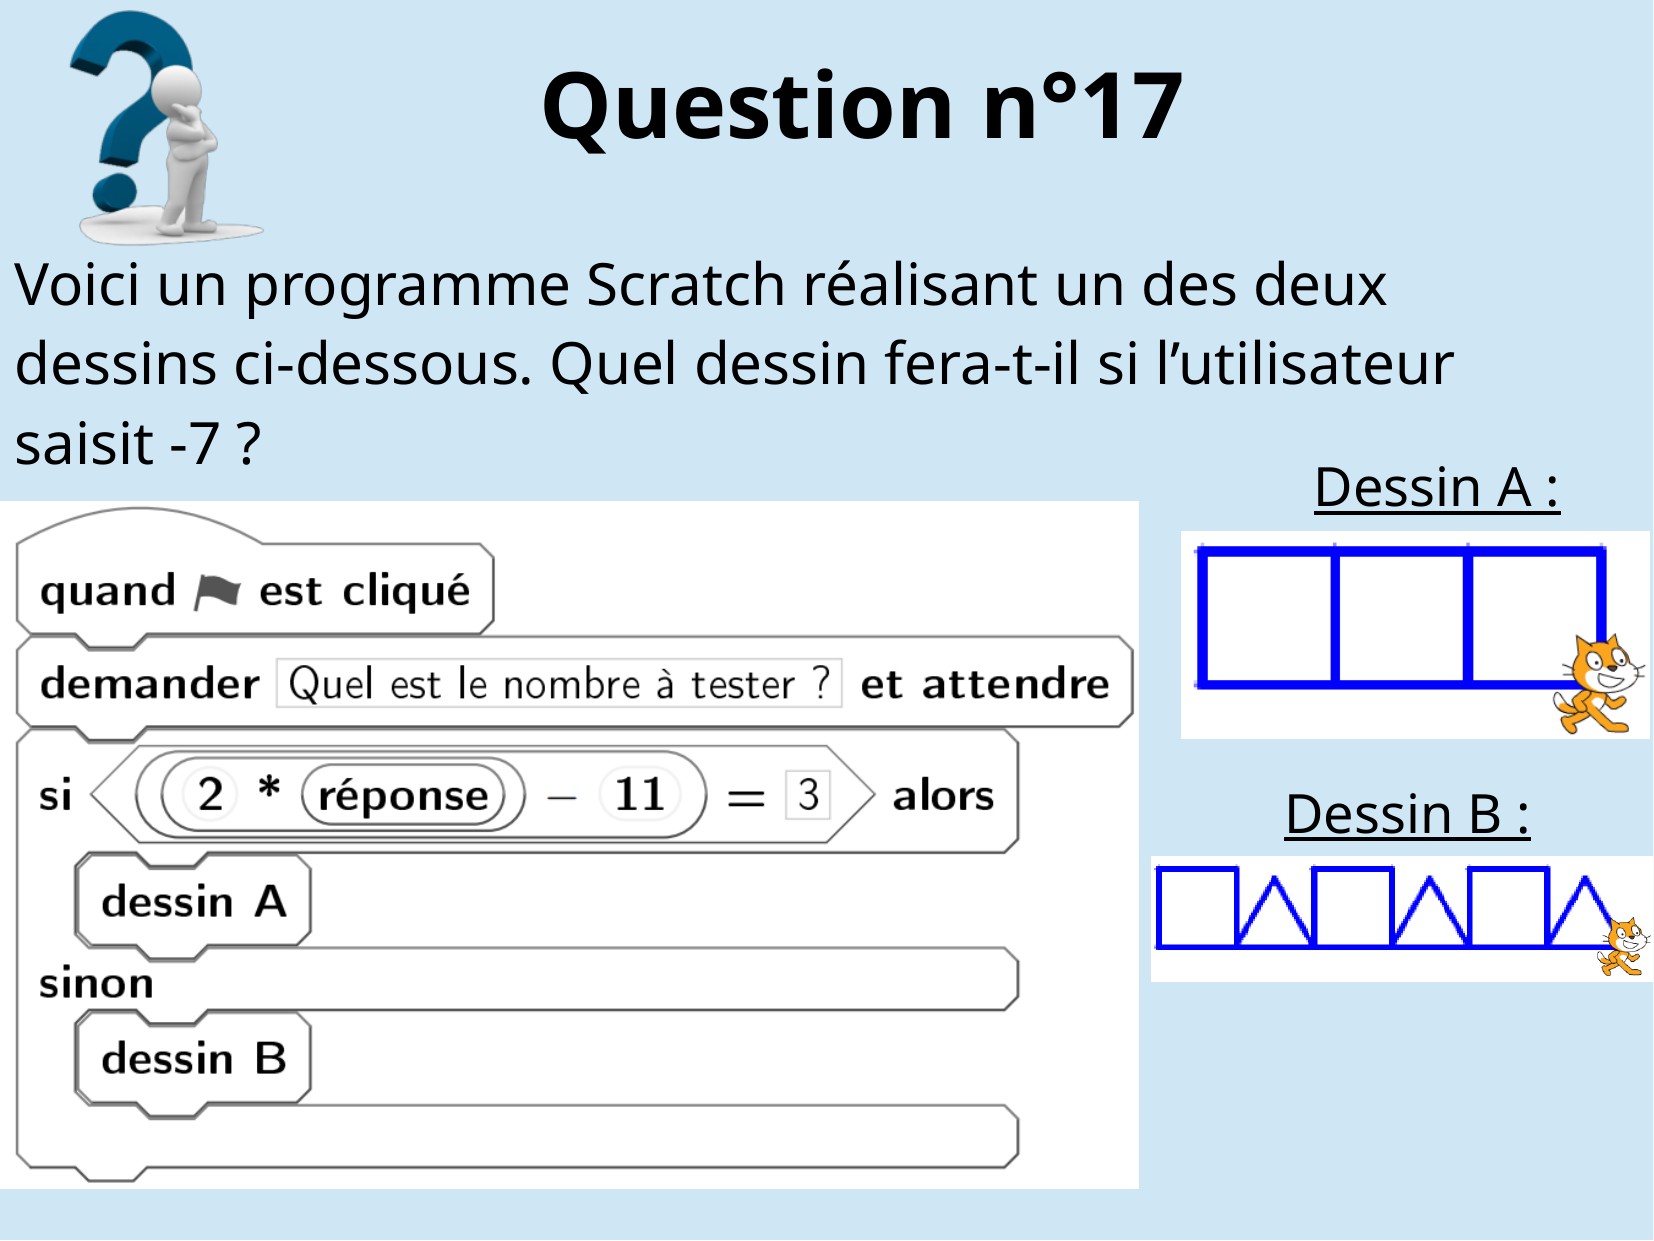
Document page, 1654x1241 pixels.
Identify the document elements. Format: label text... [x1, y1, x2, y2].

text_box Voici un programme Scratch réalisant un des deux dessins ci-dessous. Quel dessin fera-t-il si l’utilisateur saisit -7 ? [0, 236, 1595, 495]
picture [0, 501, 1139, 1189]
text_box Dessin A : [1299, 441, 1595, 531]
text_box Dessin B : [1269, 767, 1565, 856]
title Question n°17 [266, 0, 1607, 208]
picture [59, 0, 266, 236]
picture [1181, 531, 1650, 739]
picture [1151, 856, 1654, 982]
